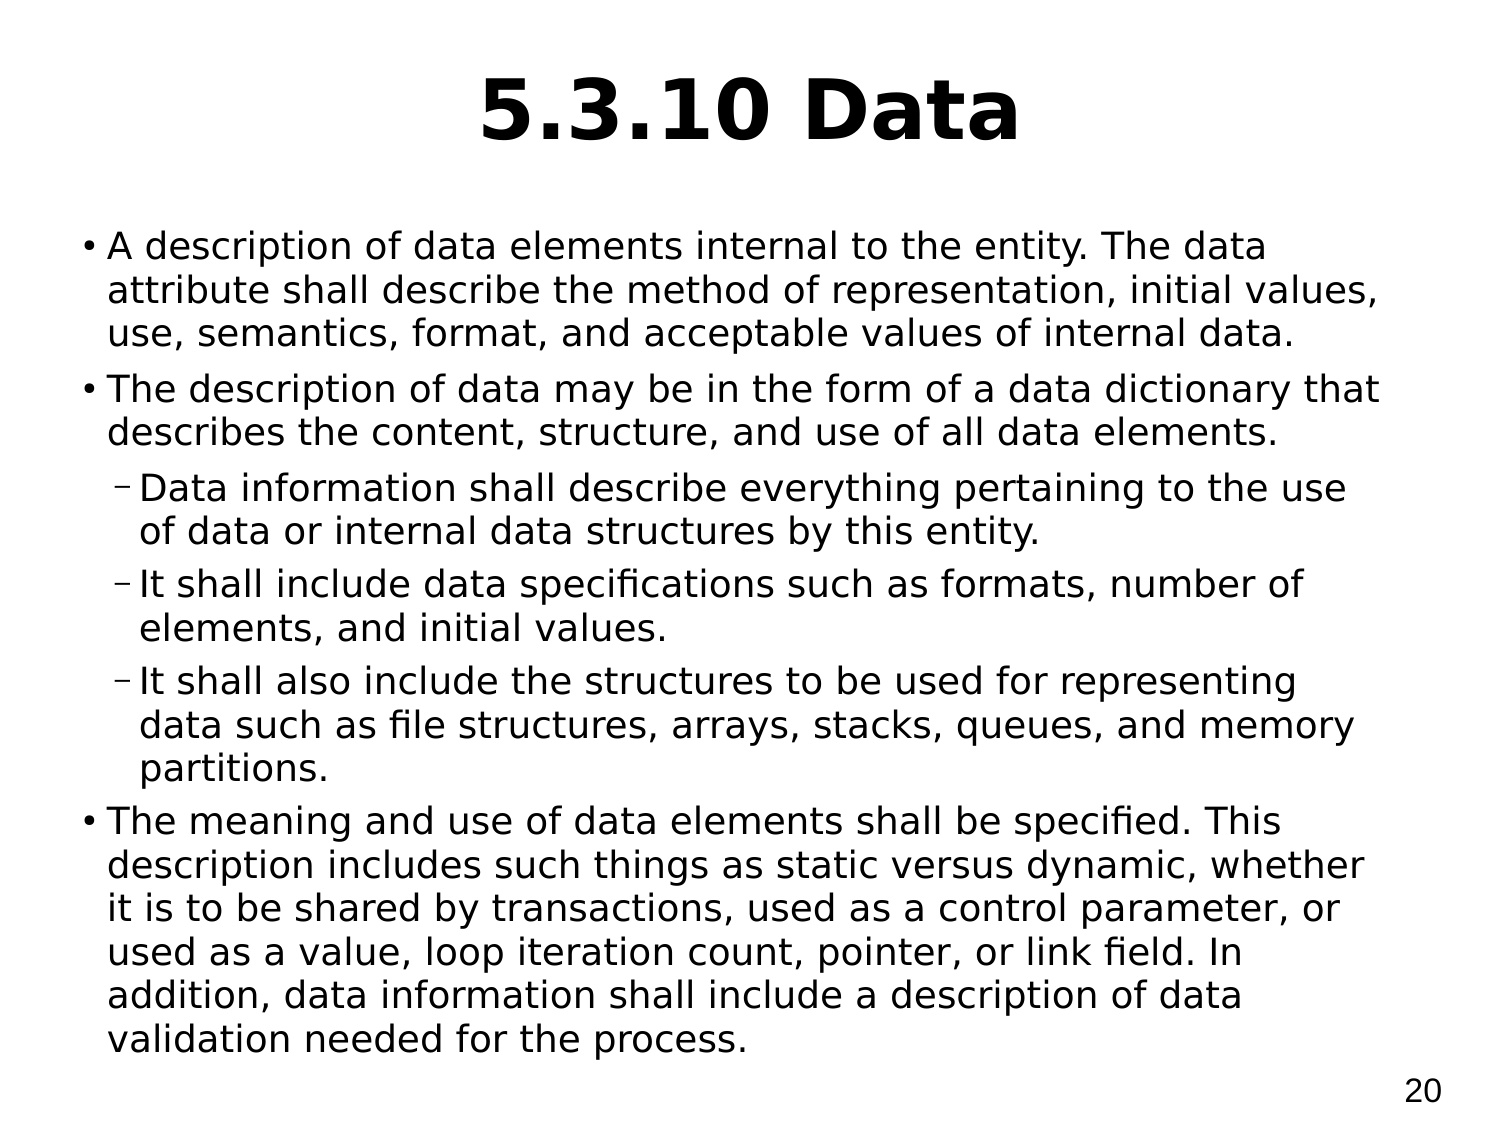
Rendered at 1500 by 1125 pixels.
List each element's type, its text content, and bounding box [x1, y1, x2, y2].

list A description of data elements internal to the entity. The data attribute shall describe the method of representation, initial values, use, semantics, format, and acceptable values of internal data. The description of data may be in the form of a data dictionary that describes the content, structure, and use of all data elements. Data information shall describe everything pertaining to the use of data or internal data structures by this entity. It shall include data specifications such as formats, number of elements, and initial values. It shall also include the structures to be used for representing data such as file structures, arrays, stacks, queues, and memory partitions. The meaning and use of data elements shall be specified. This description includes such things as static versus dynamic, whether it is to be shared by transactions, used as a control parameter, or used as a value, loop iteration count, pointer, or link field. In addition, data information shall include a description of data validation needed for the process. [75, 224, 1395, 1075]
title 5.3.10 Data [75, 44, 1425, 177]
